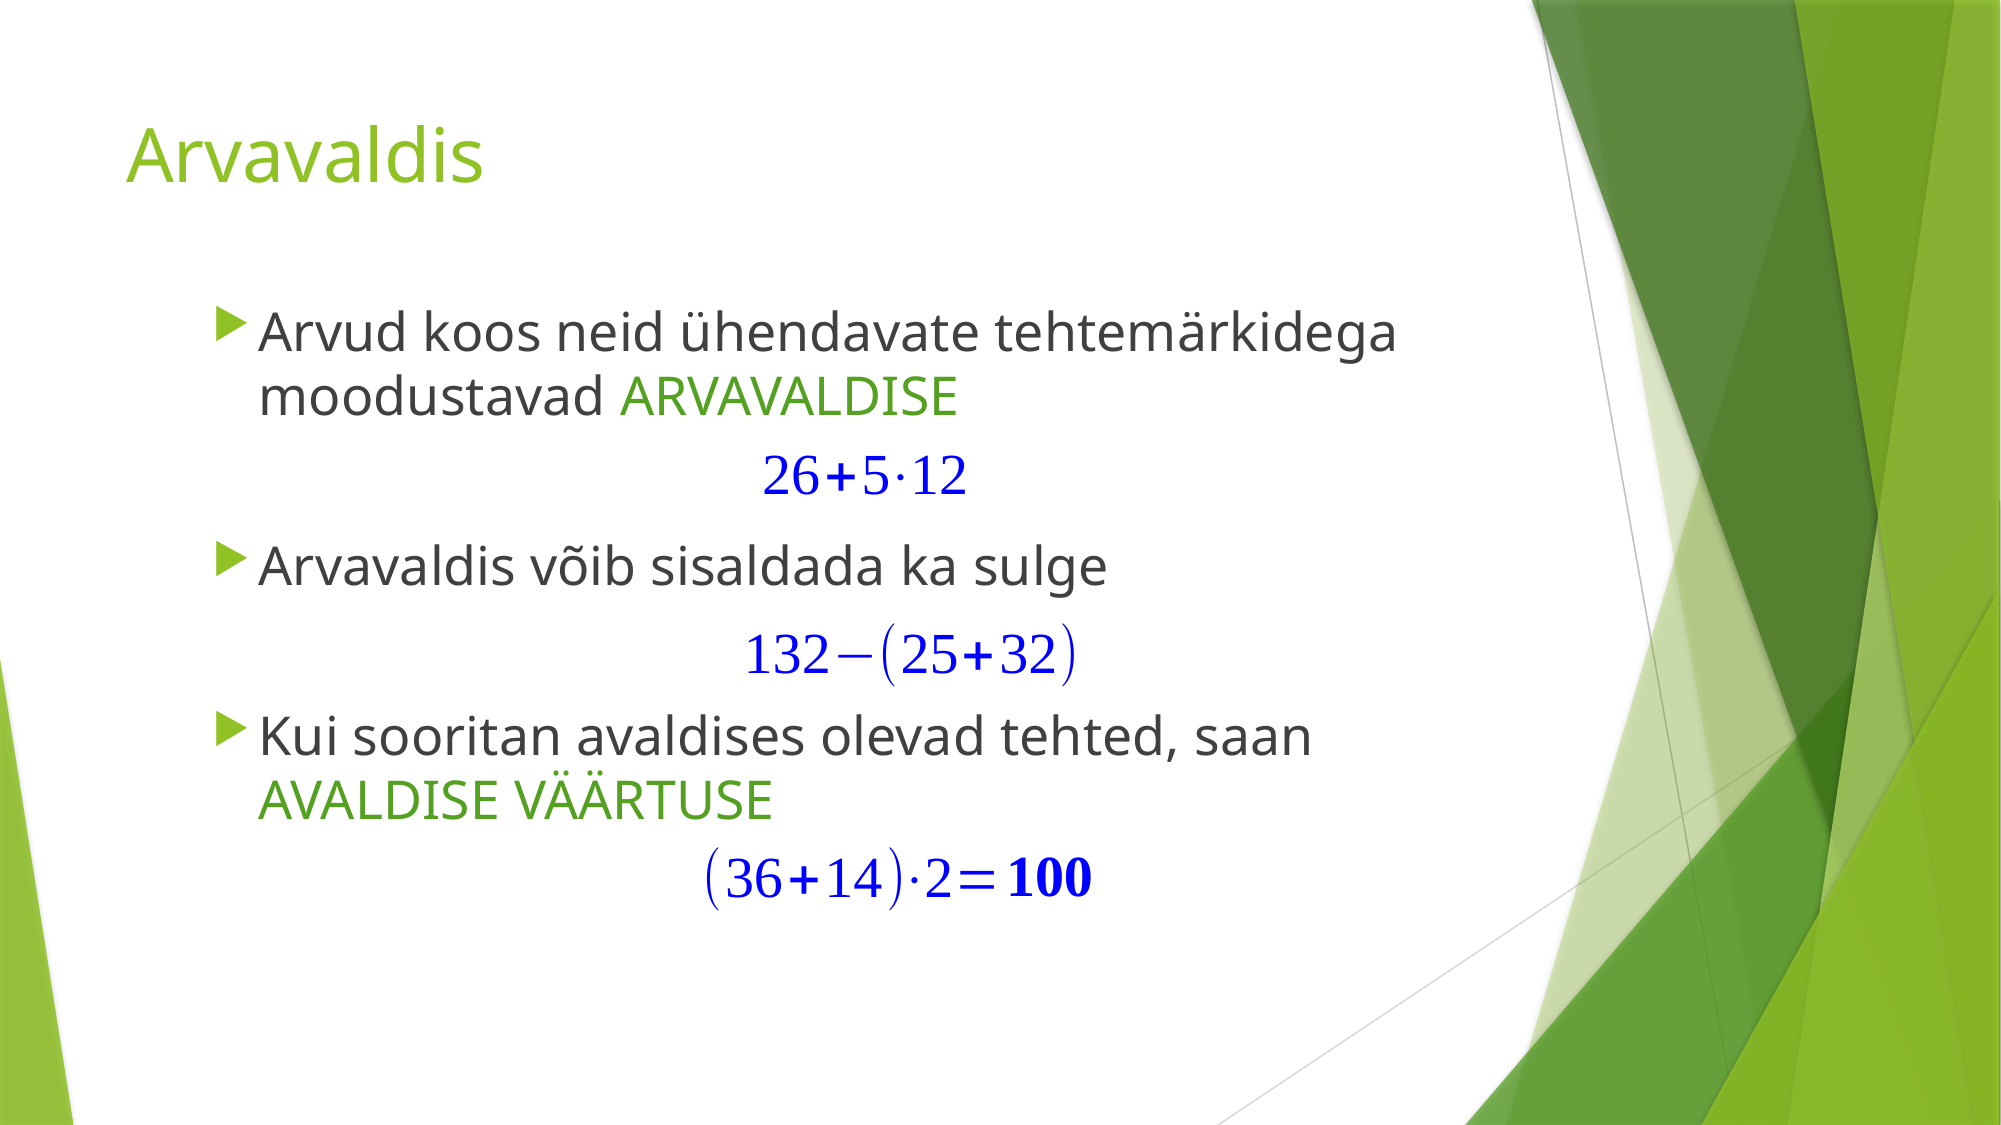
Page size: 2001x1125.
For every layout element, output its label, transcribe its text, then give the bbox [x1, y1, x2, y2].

list Arvud koos neid ühendavate tehtemärkidega moodustavad ARVAVALDISE Arvavaldis võib sisaldada ka sulge Kui sooritan avaldises olevad tehted, saan AVALDISE VÄÄRTUSE [123, 205, 1534, 842]
chart [696, 844, 1101, 915]
chart [755, 442, 975, 508]
chart [738, 620, 1086, 690]
title Arvavaldis [111, 99, 1522, 317]
